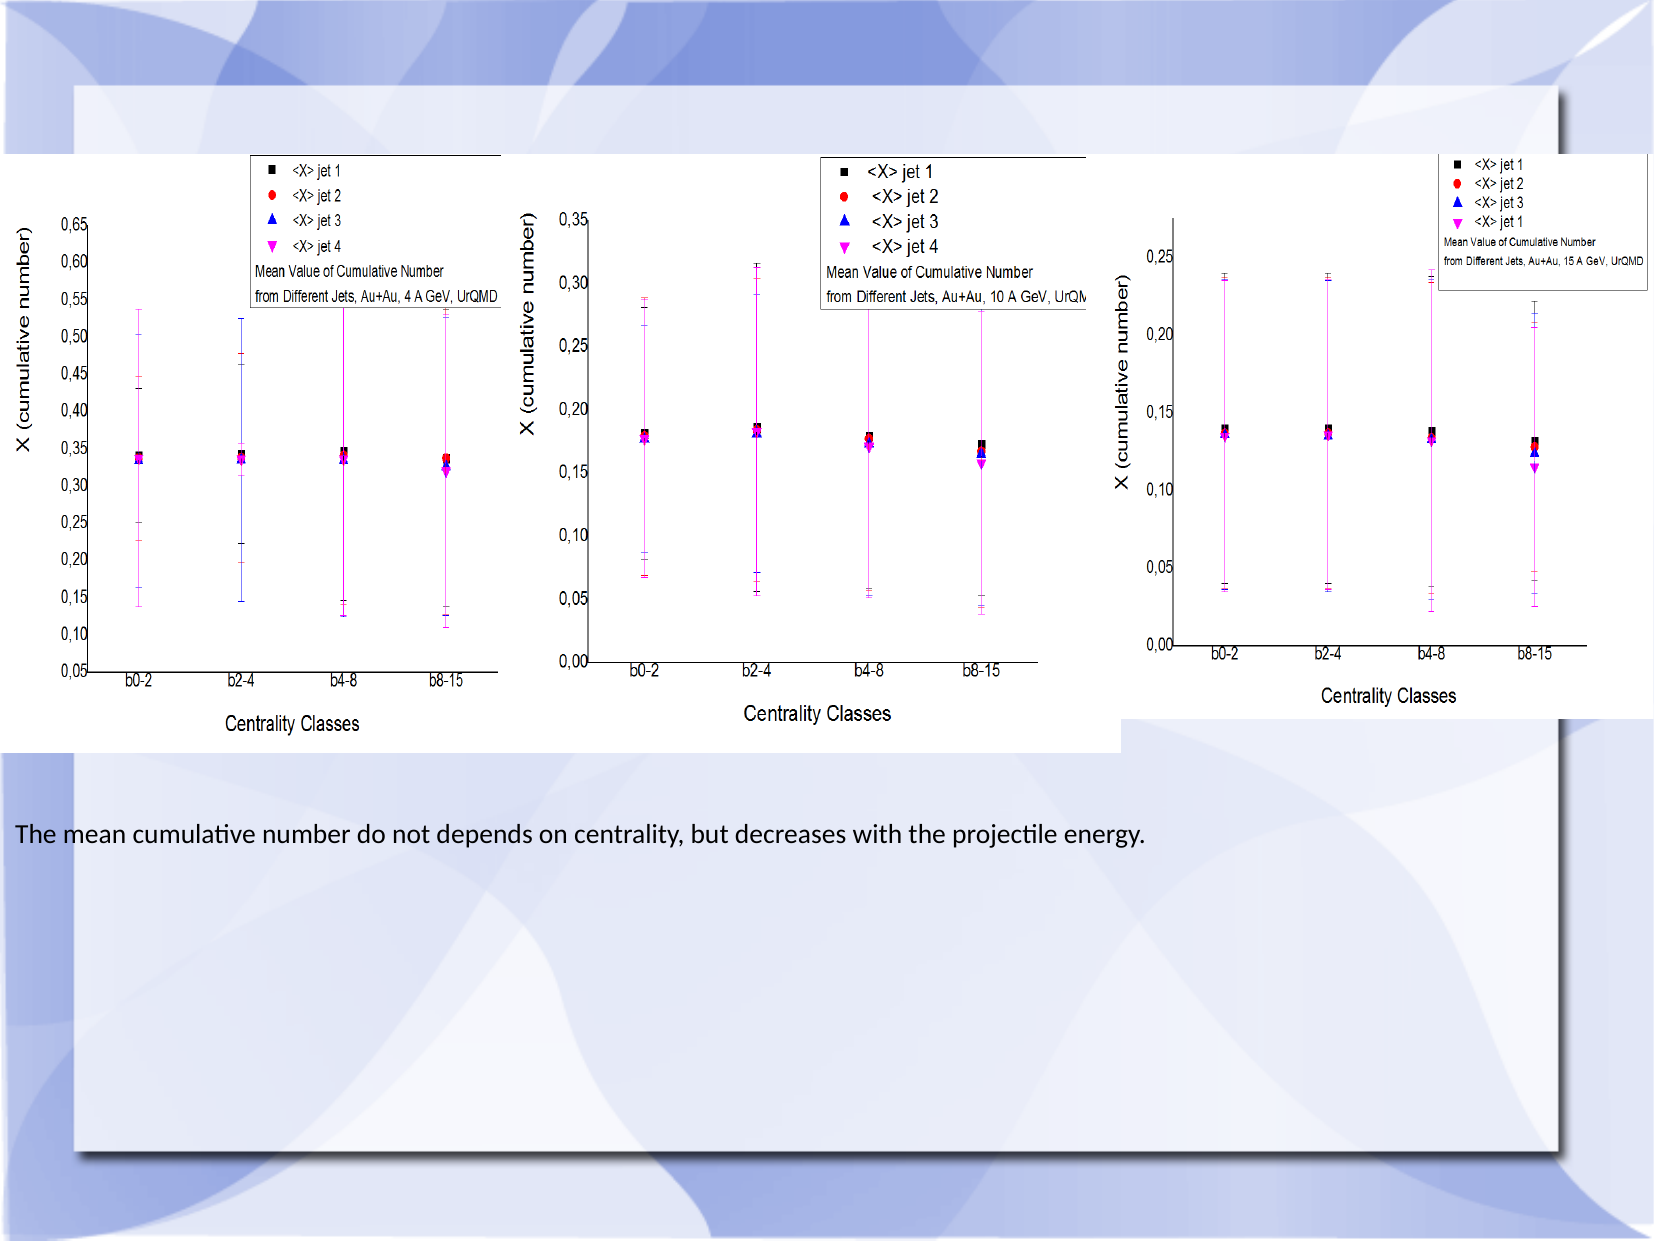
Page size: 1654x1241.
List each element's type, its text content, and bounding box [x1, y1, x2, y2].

picture [0, 154, 1654, 753]
text_box The mean cumulative number do not depends on centrality, but decreases with the projectile energy. [0, 808, 1654, 857]
